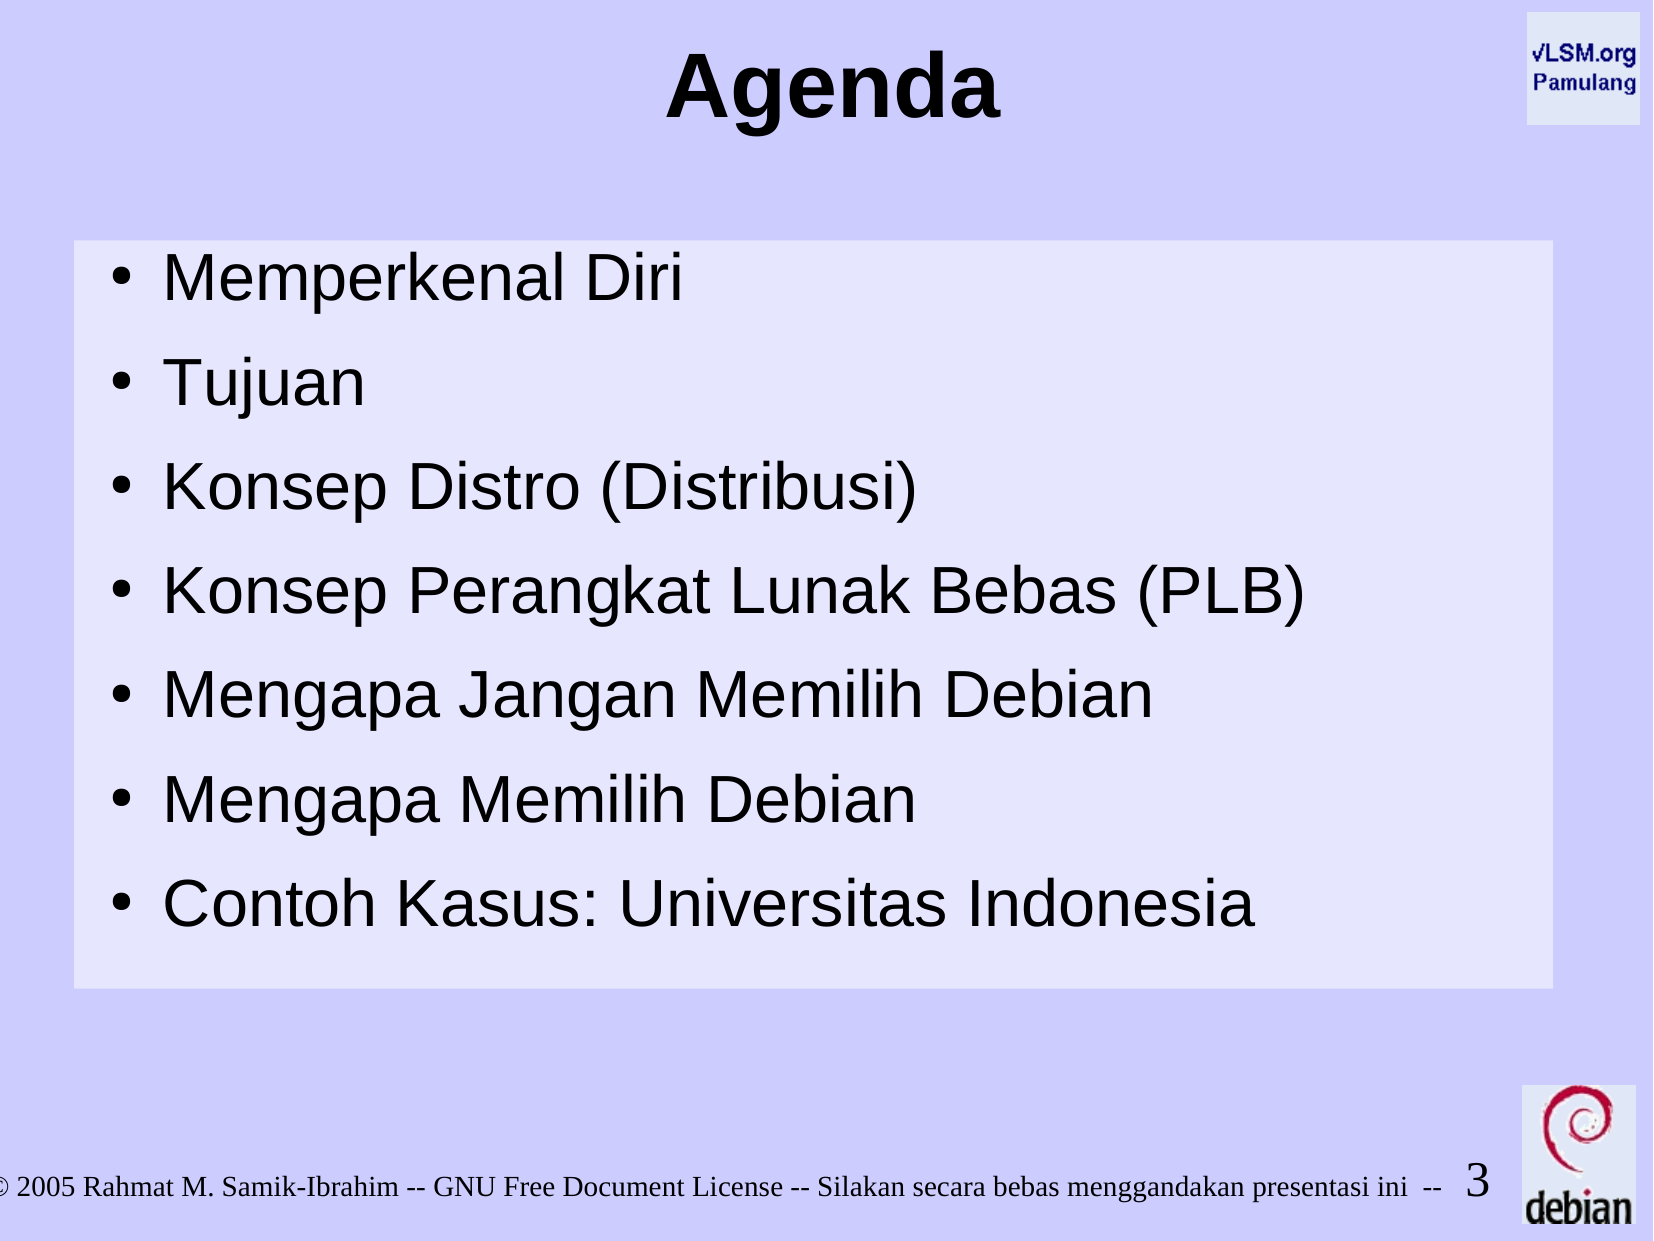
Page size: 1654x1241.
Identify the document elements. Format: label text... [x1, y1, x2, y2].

title Agenda [40, 31, 1625, 142]
picture [1527, 12, 1640, 125]
picture [1522, 1085, 1636, 1224]
list Memperkenal Diri Tujuan Konsep Distro (Distribusi) Konsep Perangkat Lunak Bebas (PLB) Mengapa Jangan Memilih Debian Mengapa Memilih Debian Contoh Kasus: Universitas Indonesia [74, 240, 1554, 989]
